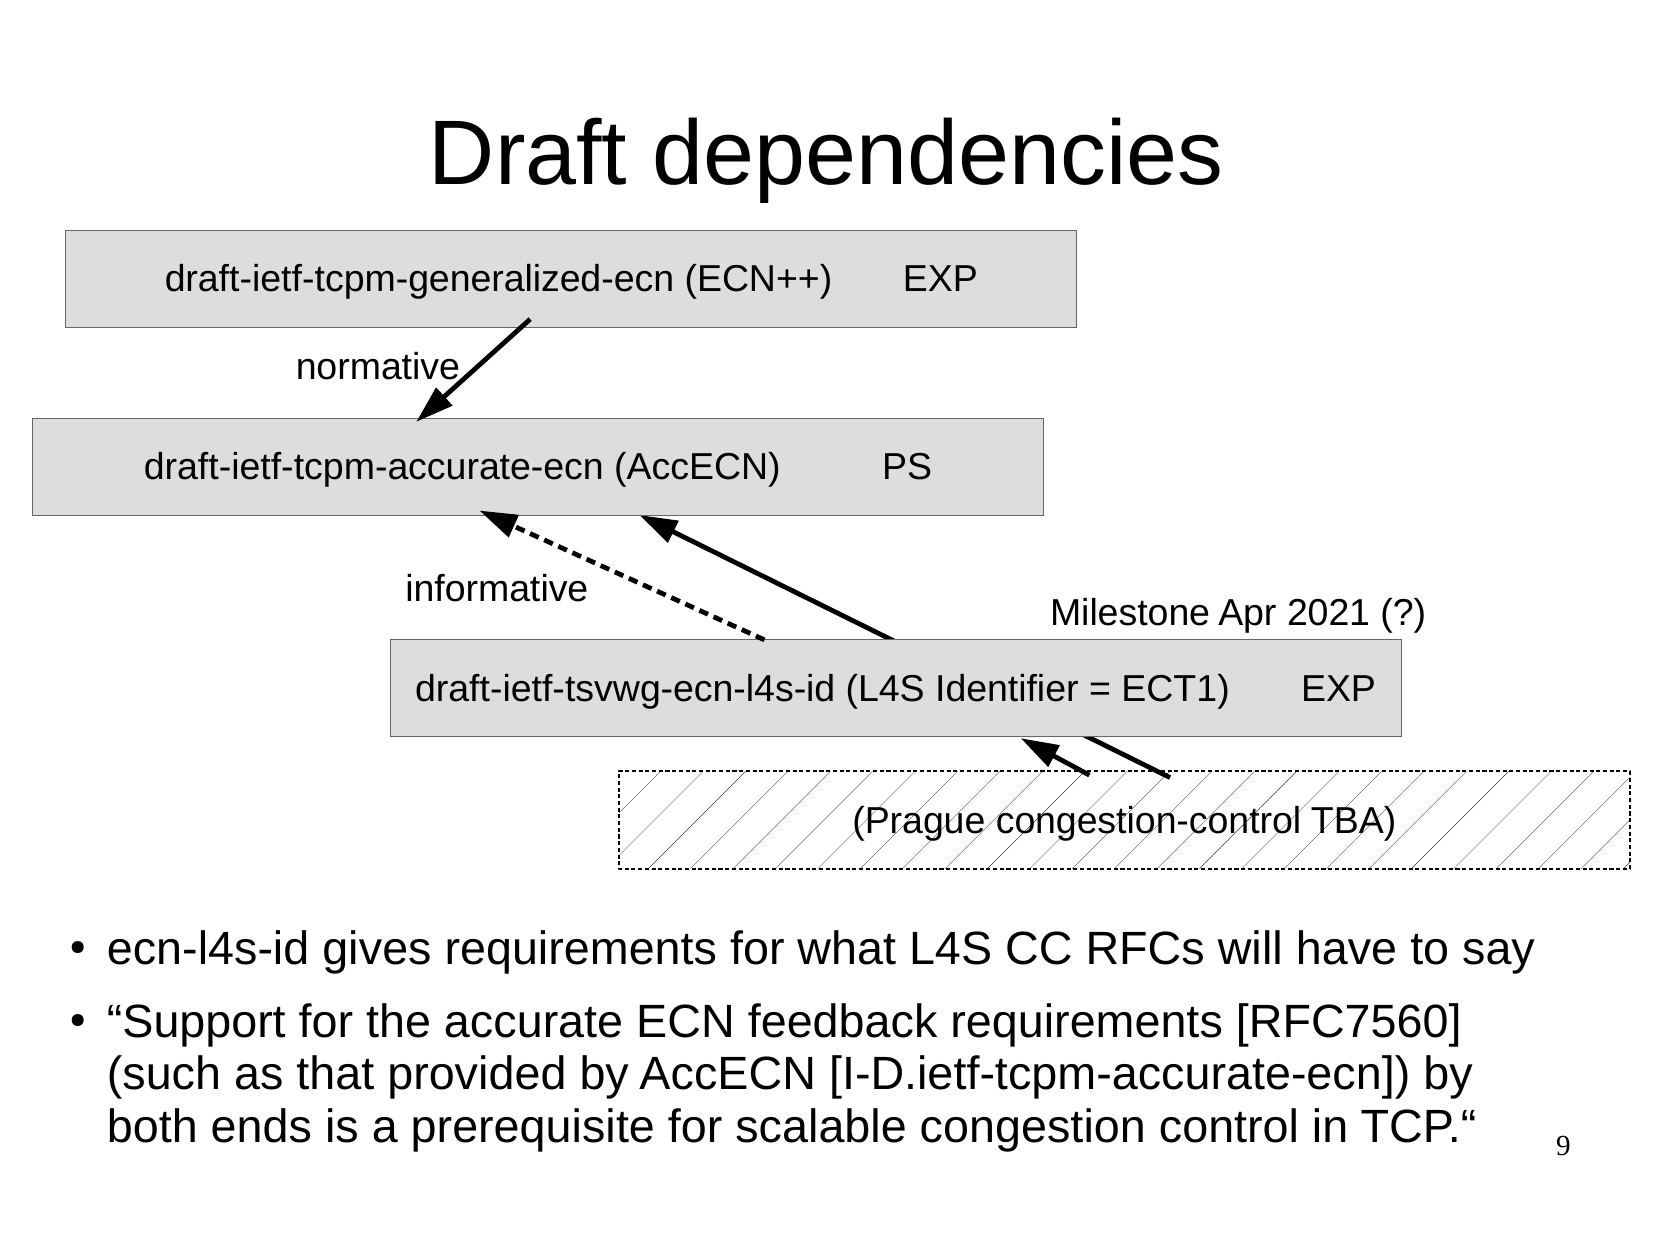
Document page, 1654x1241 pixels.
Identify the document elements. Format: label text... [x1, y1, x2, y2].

list ecn-l4s-id gives requirements for what L4S CC RFCs will have to say “Support for the accurate ECN feedback requirements [RFC7560] (such as that provided by AccECN [I-D.ietf-tcpm-accurate-ecn]) by both ends is a prerequisite for scalable congestion control in TCP.“ [57, 922, 1546, 1160]
text_box draft-ietf-tsvwg-ecn-l4s-id (L4S Identifier = ECT1) EXP [390, 639, 1402, 737]
text_box draft-ietf-tcpm-generalized-ecn (ECN++) EXP [65, 230, 1077, 328]
text_box draft-ietf-tcpm-accurate-ecn (AccECN) PS [32, 418, 1044, 516]
text_box Milestone Apr 2021 (?) [1035, 583, 1442, 641]
text_box informative [390, 560, 604, 618]
text_box (Prague congestion-control TBA) [618, 771, 1630, 869]
title Draft dependencies [82, 49, 1571, 257]
text_box normative [281, 337, 475, 395]
